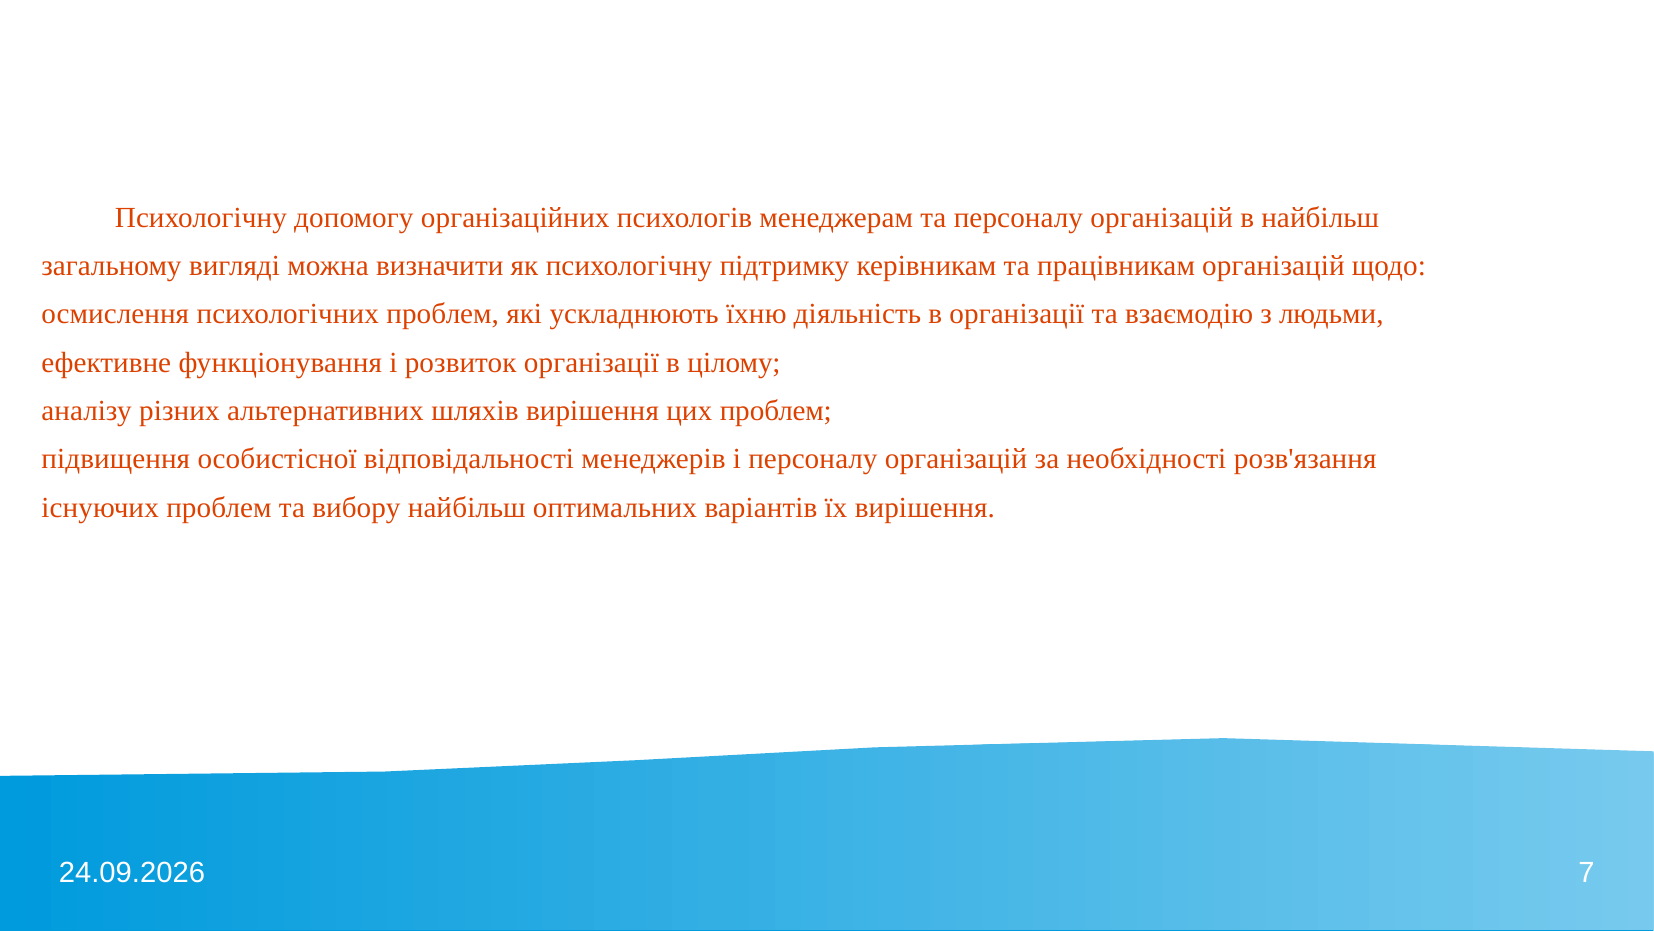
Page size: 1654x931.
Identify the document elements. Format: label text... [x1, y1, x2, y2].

title Психологічну допомогу організаційних психологів менеджерам та персоналу організацій в найбільш загальному вигляді можна визначити як психологічну підтримку керівникам та працівникам організацій щодо: осмислення психологічних проблем, які ускладнюють їхню діяльність в організації та взаємодію з людьми, ефективне функціонування і розвиток організації в цілому; аналізу різних альтернативних шляхів вирішення цих проблем; підвищення особистісної відповідальності менеджерів і персоналу організацій за необхідності розв'язання існуючих проблем та вибору найбільш оптимальних варіантів їх вирішення. [0, 185, 1477, 524]
